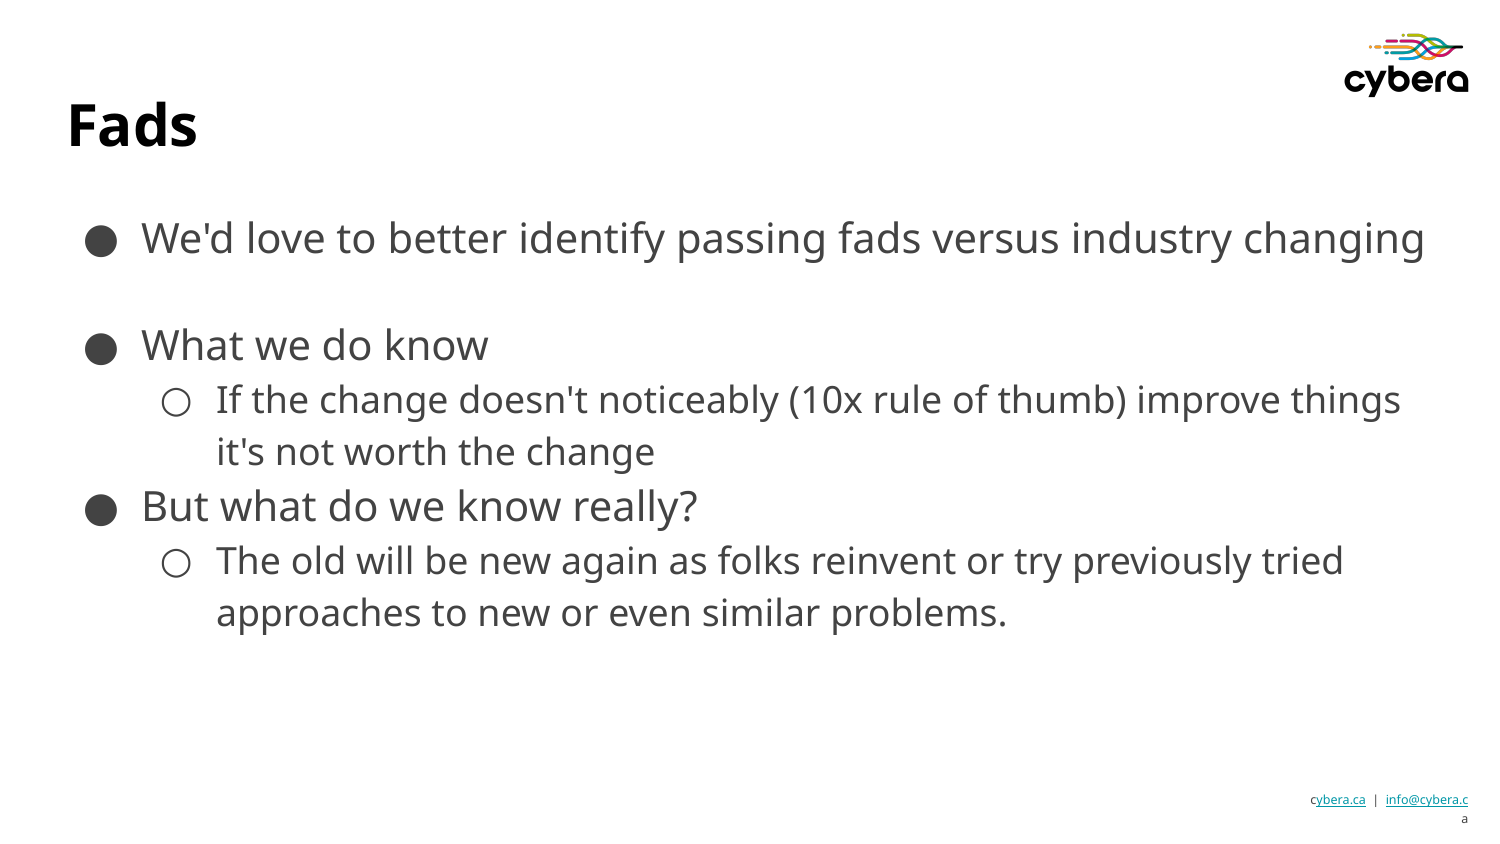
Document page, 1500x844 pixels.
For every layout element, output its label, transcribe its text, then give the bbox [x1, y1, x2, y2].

title Fads [51, 72, 1314, 167]
list We'd love to better identify passing fads versus industry changing What we do know If the change doesn't noticeably (10x rule of thumb) improve things it's not worth the change But what do we know really? The old will be new again as folks reinvent or try previously tried approaches to new or even similar problems. [51, 189, 1451, 750]
picture [1344, 33, 1469, 98]
